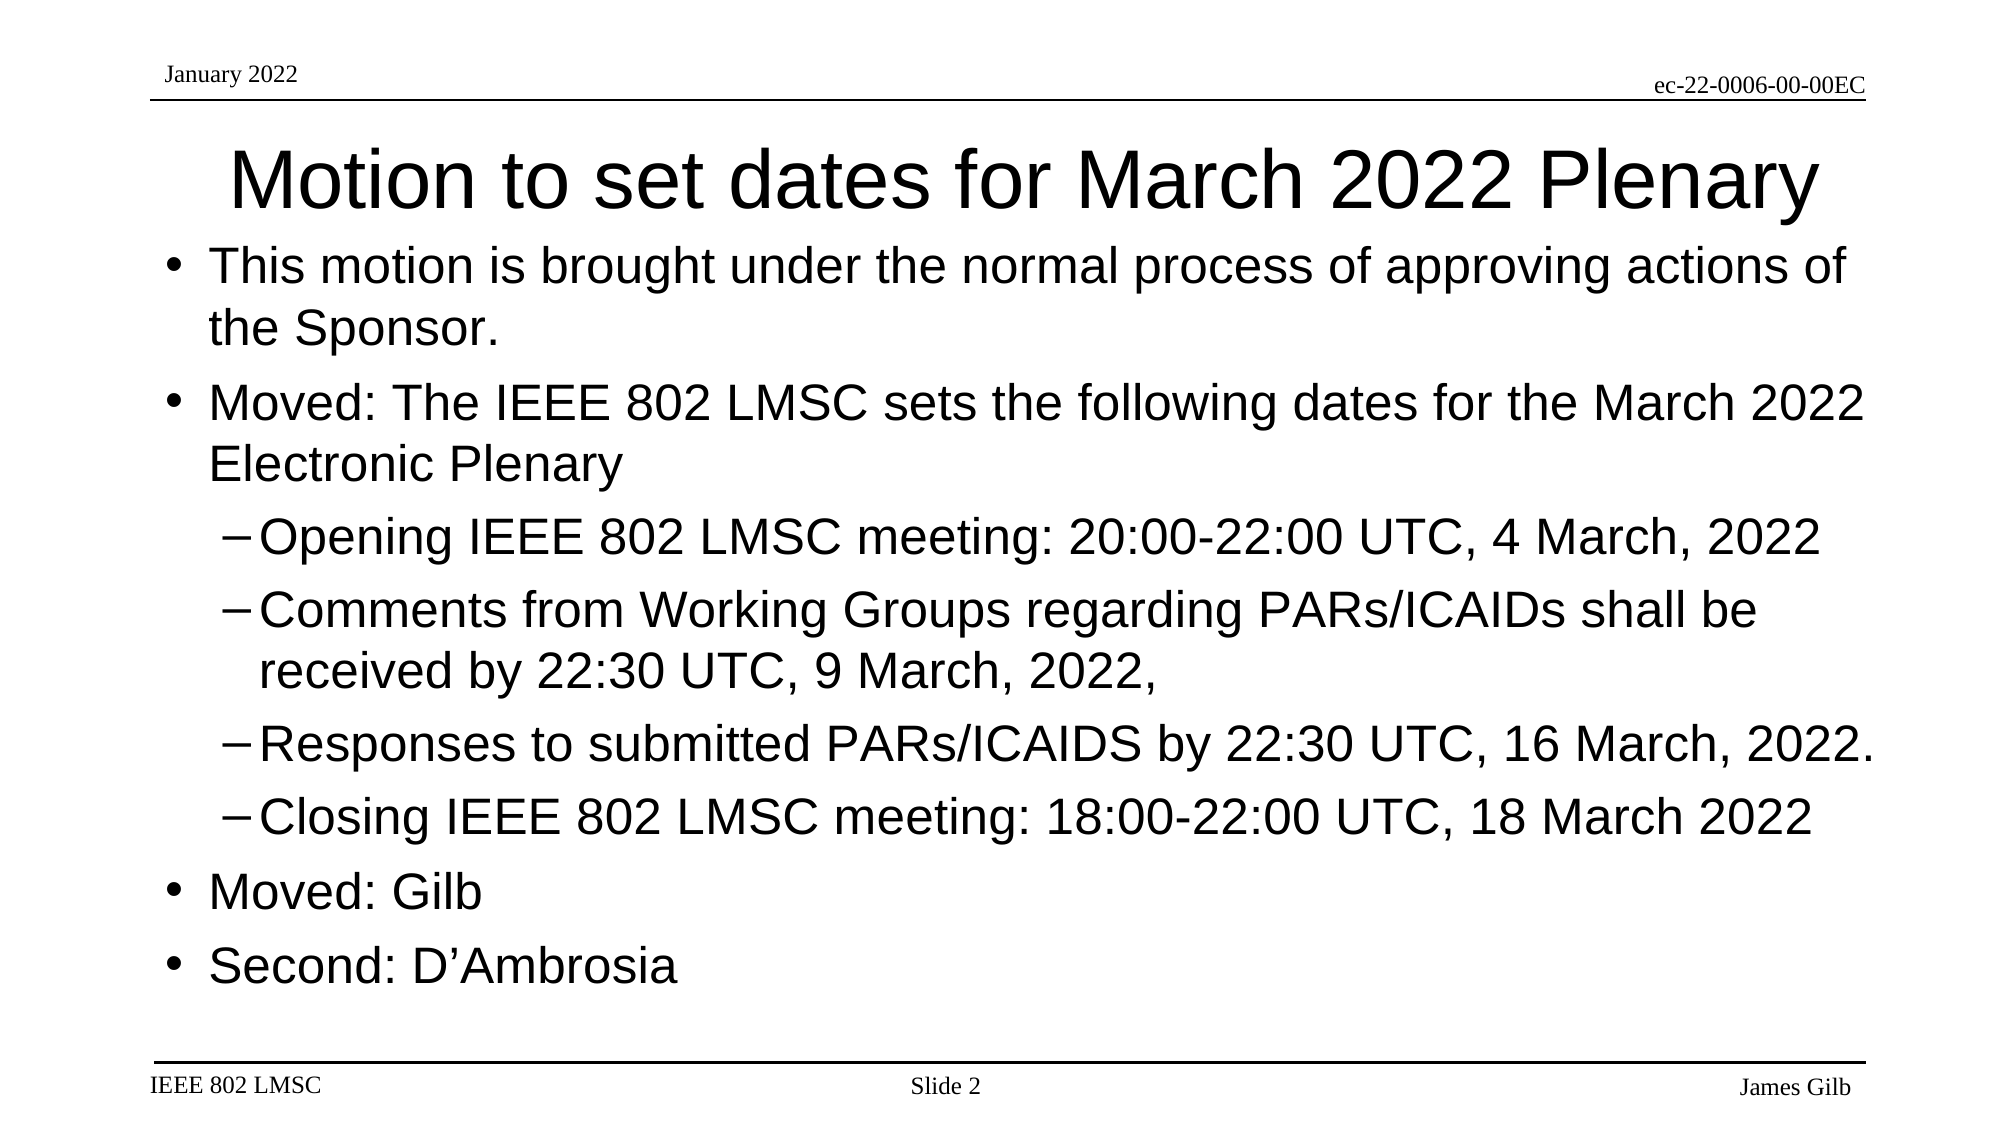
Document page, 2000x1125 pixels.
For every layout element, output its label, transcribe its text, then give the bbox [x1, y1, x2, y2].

title Motion to set dates for March 2022 Plenary [149, 112, 1900, 224]
list This motion is brought under the normal process of approving actions of the Sponsor. Moved: The IEEE 802 LMSC sets the following dates for the March 2022 Electronic Plenary Opening IEEE 802 LMSC meeting: 20:00-22:00 UTC, 4 March, 2022 Comments from Working Groups regarding PARs/ICAIDs shall be received by 22:30 UTC, 9 March, 2022, Responses to submitted PARs/ICAIDS by 22:30 UTC, 16 March, 2022. Closing IEEE 802 LMSC meeting: 18:00-22:00 UTC, 18 March 2022 Moved: Gilb Second: D’Ambrosia [149, 224, 1900, 1036]
